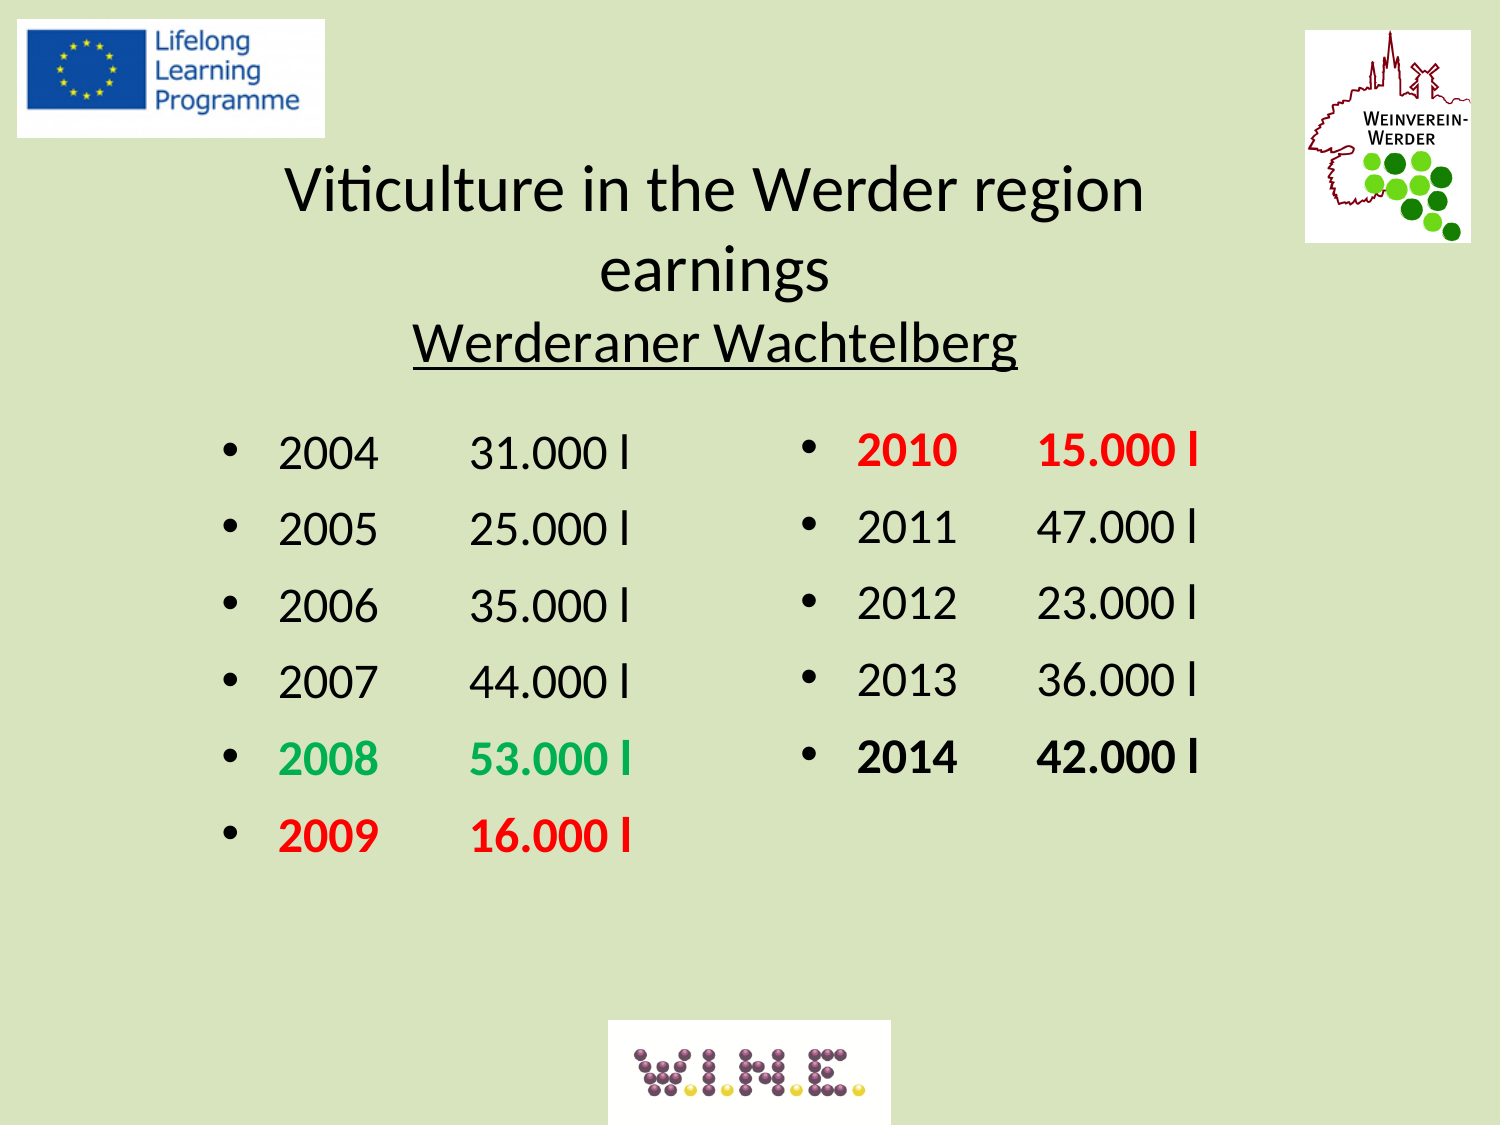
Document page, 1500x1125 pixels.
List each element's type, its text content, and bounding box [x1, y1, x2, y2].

picture [17, 19, 325, 138]
text_box 2010 15.000 l 2011 47.000 l 2012 23.000 l 2013 36.000 l 2014 42.000 l [785, 408, 1276, 855]
text_box Viticulture in the Werder region earnings Werderaner Wachtelberg [88, 137, 1343, 386]
picture [608, 1020, 891, 1125]
text_box 2004 31.000 l 2005 25.000 l 2006 35.000 l 2007 44.000 l 2008 53.000 l 2009 16.000 l [206, 386, 774, 906]
picture [1305, 30, 1471, 243]
